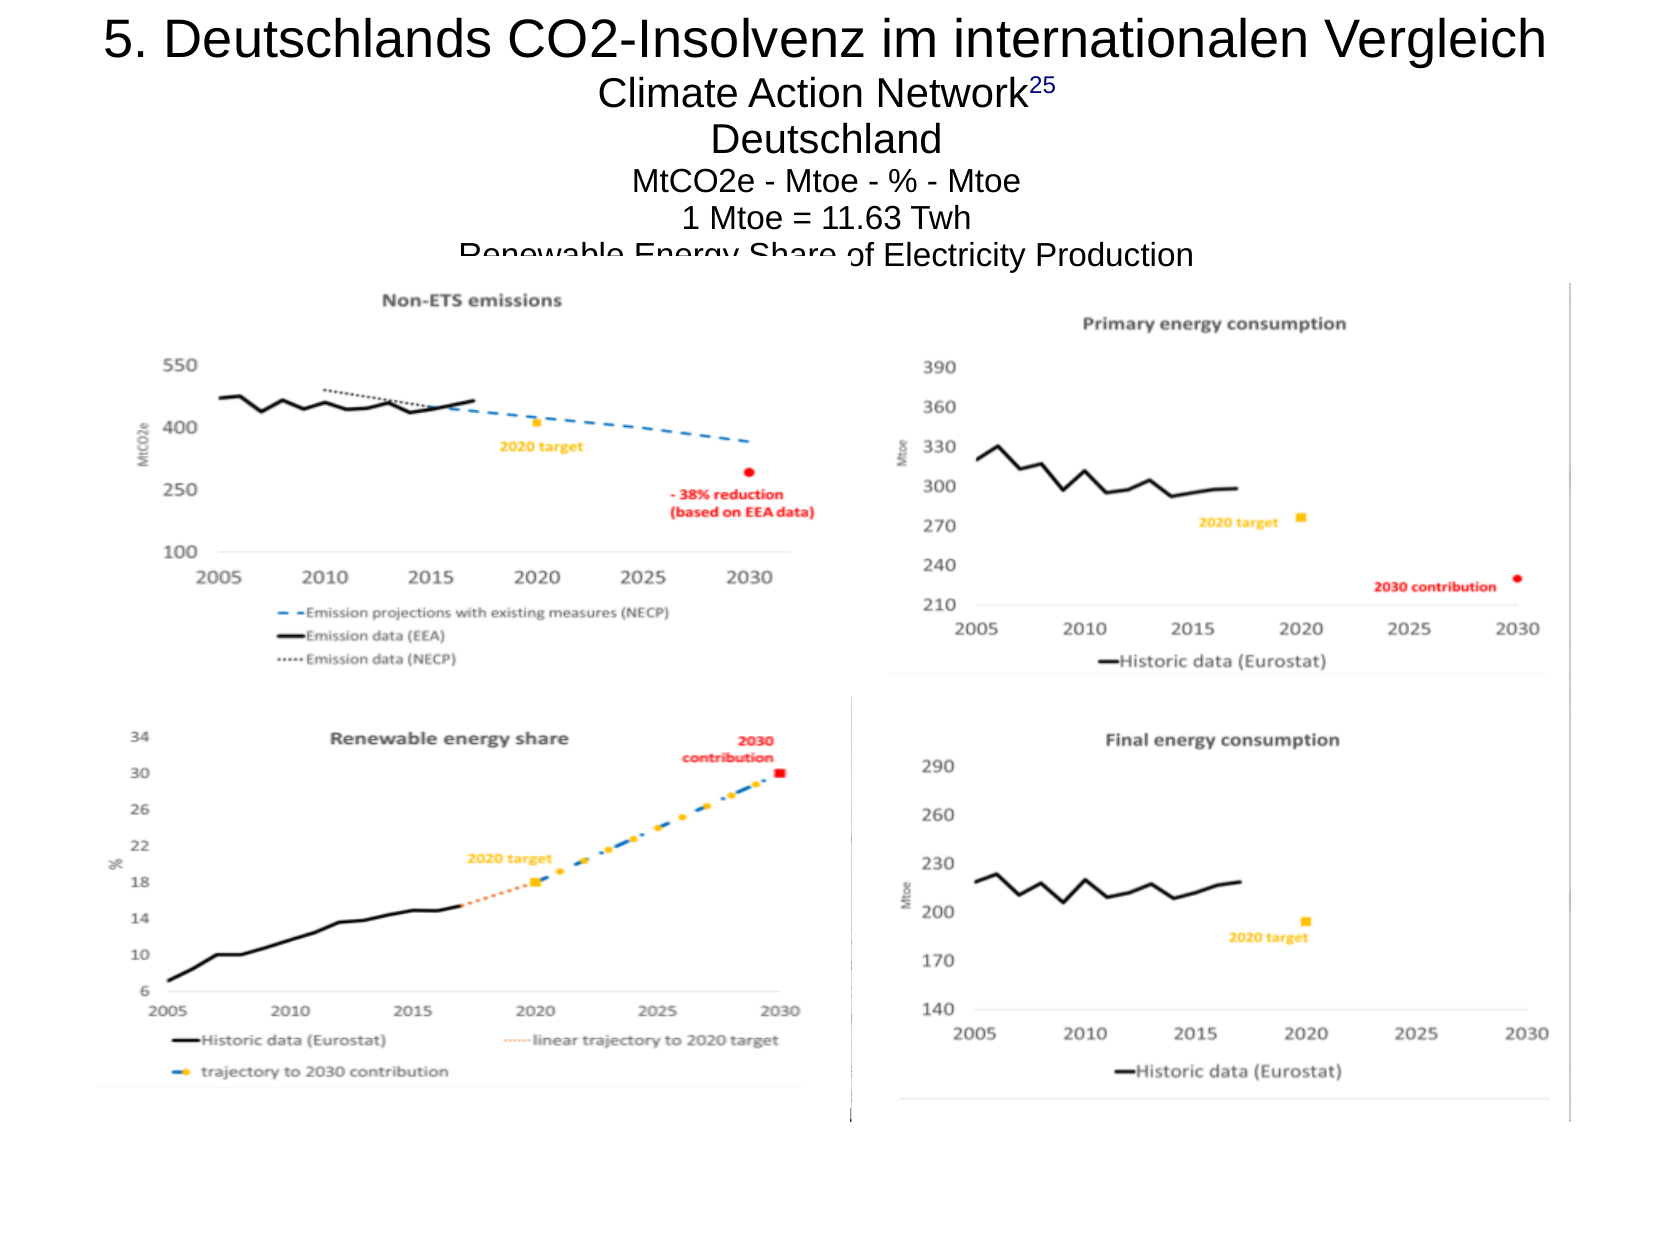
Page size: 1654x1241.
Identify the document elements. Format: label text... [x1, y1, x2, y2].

picture [82, 256, 1571, 1123]
title 5. Deutschlands CO2-Insolvenz im internationalen Vergleich Climate Action Network25 Deutschland MtCO2e - Mtoe - % - Mtoe 1 Mtoe = 11.63 Twh Renewable Energy Share of Electricity Production [82, 8, 1571, 274]
